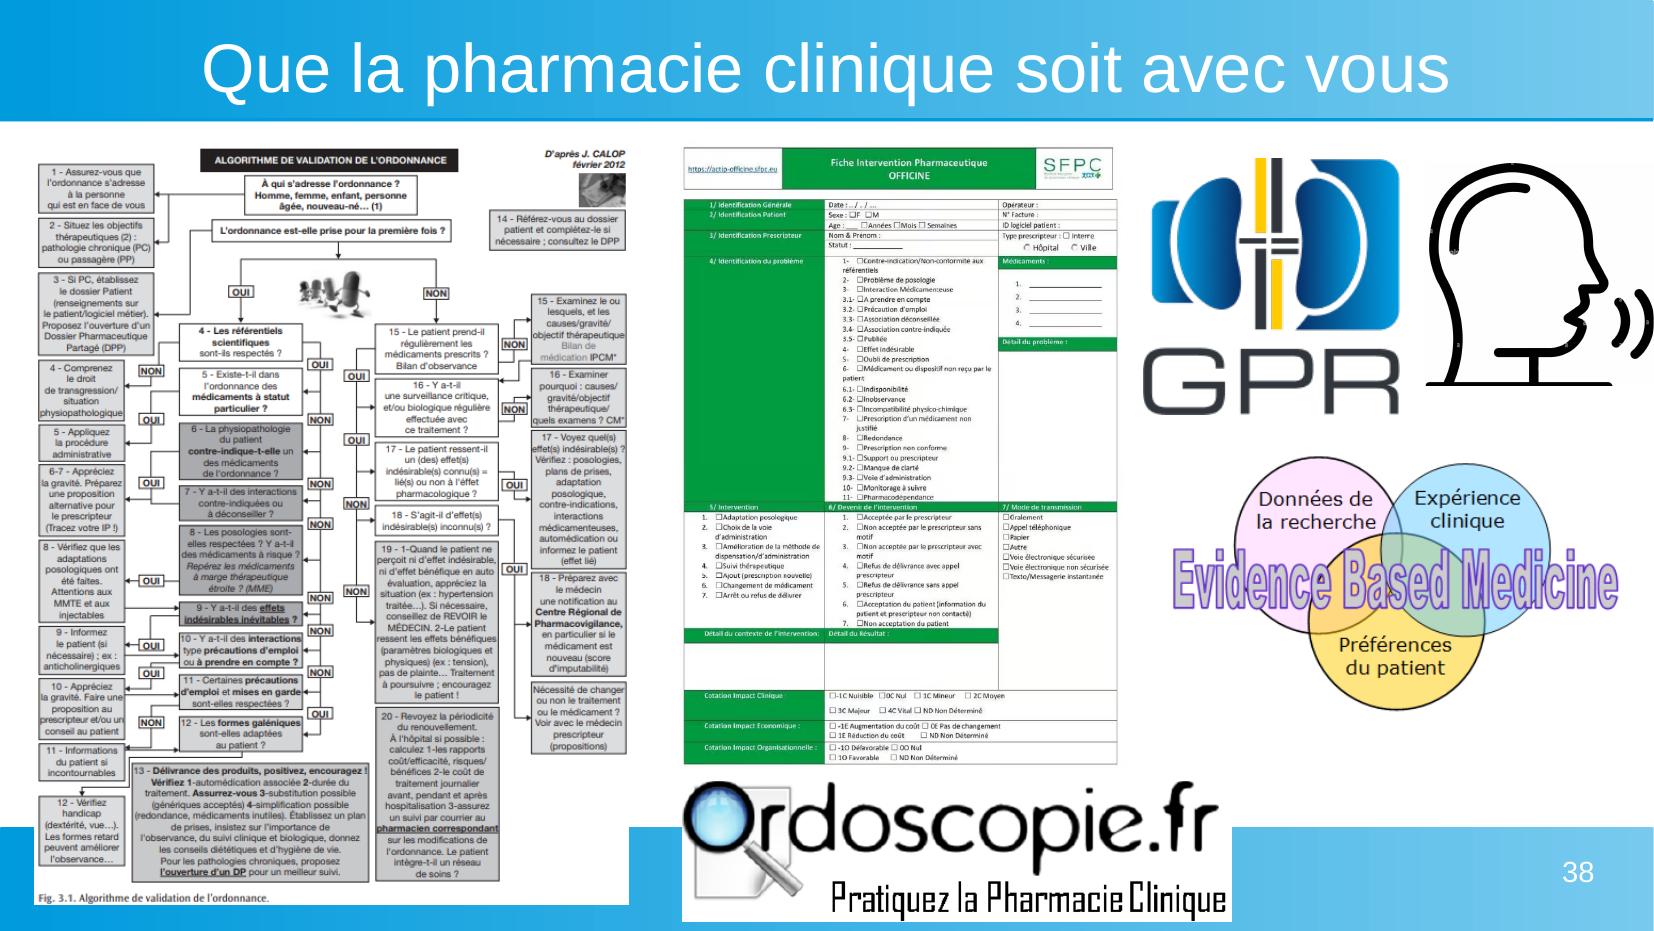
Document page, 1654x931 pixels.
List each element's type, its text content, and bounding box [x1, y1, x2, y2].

title Que la pharmacie clinique soit avec vous [59, 29, 1595, 108]
picture [1425, 163, 1654, 386]
picture [34, 137, 629, 906]
picture [1143, 158, 1400, 416]
picture [1139, 437, 1647, 724]
picture [670, 139, 1232, 922]
